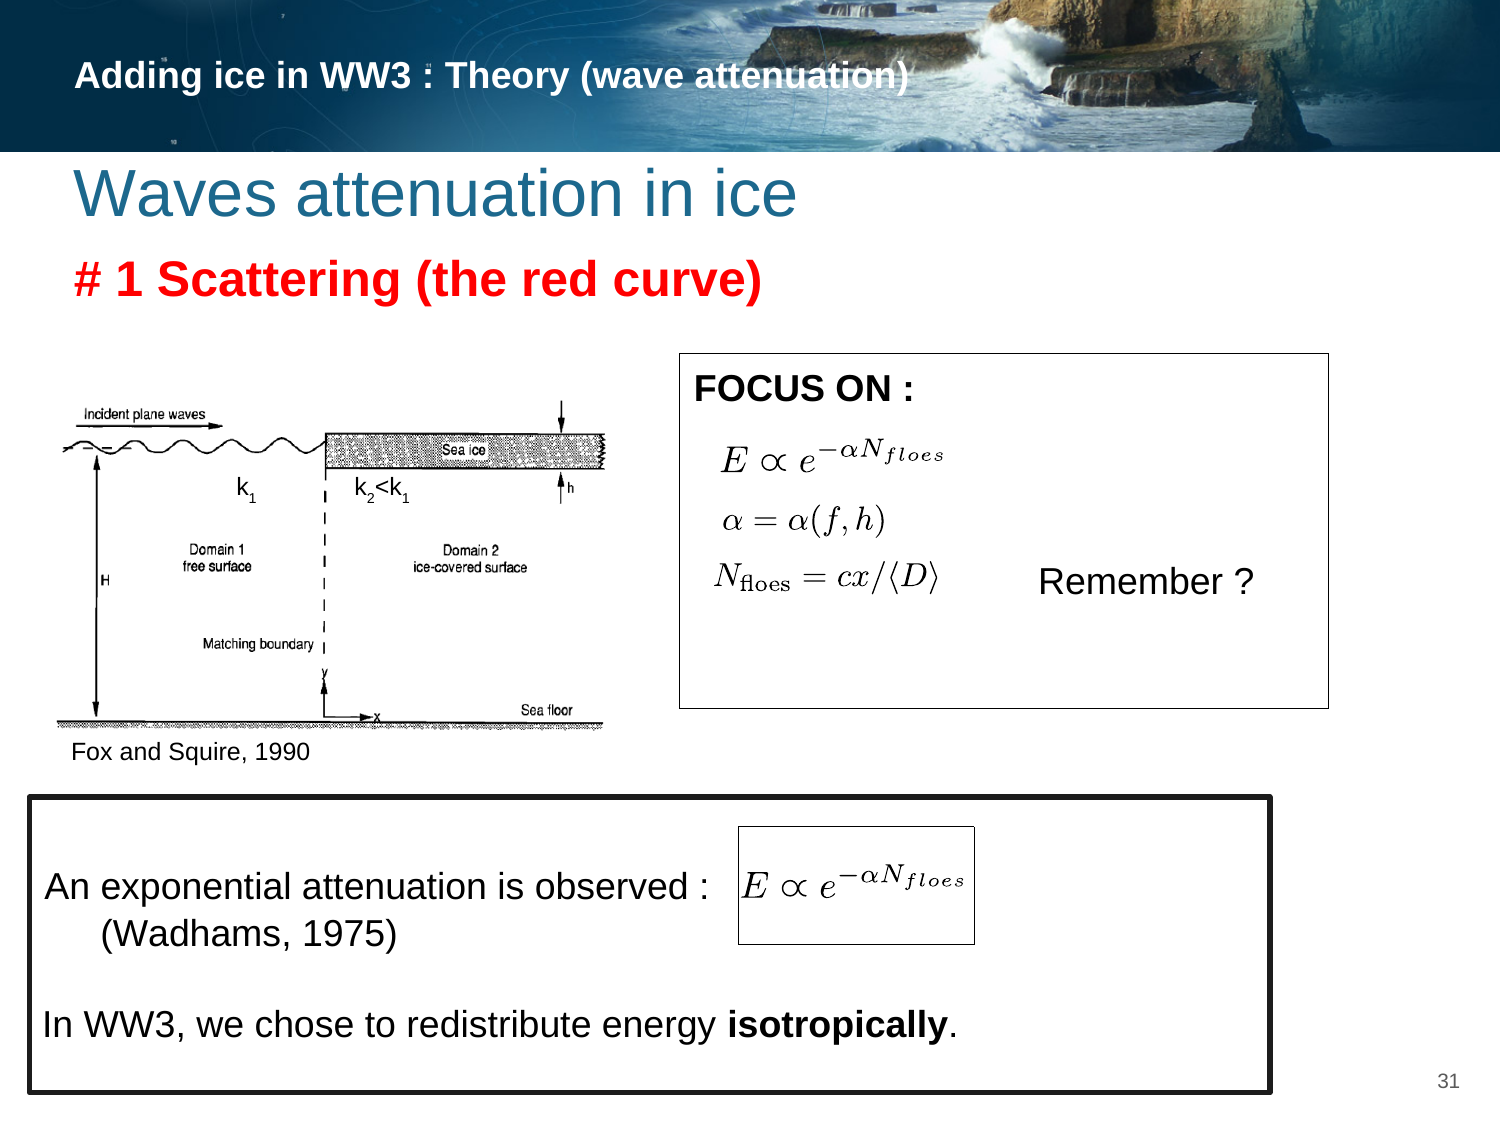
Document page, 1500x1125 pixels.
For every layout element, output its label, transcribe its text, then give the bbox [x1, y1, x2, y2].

title Adding ice in WW3 : Theory (wave attenuation) [59, 29, 1093, 119]
text_box Remember ? [1027, 561, 1300, 607]
text_box An exponential attenuation is observed : (Wadhams, 1975) [32, 852, 827, 960]
picture [48, 383, 621, 739]
text_box In WW3, we chose to redistribute energy isotropically. [42, 1003, 1267, 1046]
text_box # 1 Scattering (the red curve) [59, 236, 886, 392]
picture [0, 0, 1500, 152]
text_box FOCUS ON : [680, 354, 1034, 415]
text_box k1 [236, 472, 266, 507]
text_box [712, 561, 941, 595]
text_box [722, 504, 887, 538]
text_box [827, 864, 966, 899]
title Waves attenuation in ice [59, 102, 1244, 278]
text_box An exponential attenuation is observed : (Wadhams, 1975) [739, 852, 827, 944]
text_box k2<k1 [354, 472, 443, 507]
text_box [719, 438, 945, 473]
text_box Fox and Squire, 1990 [71, 739, 532, 769]
